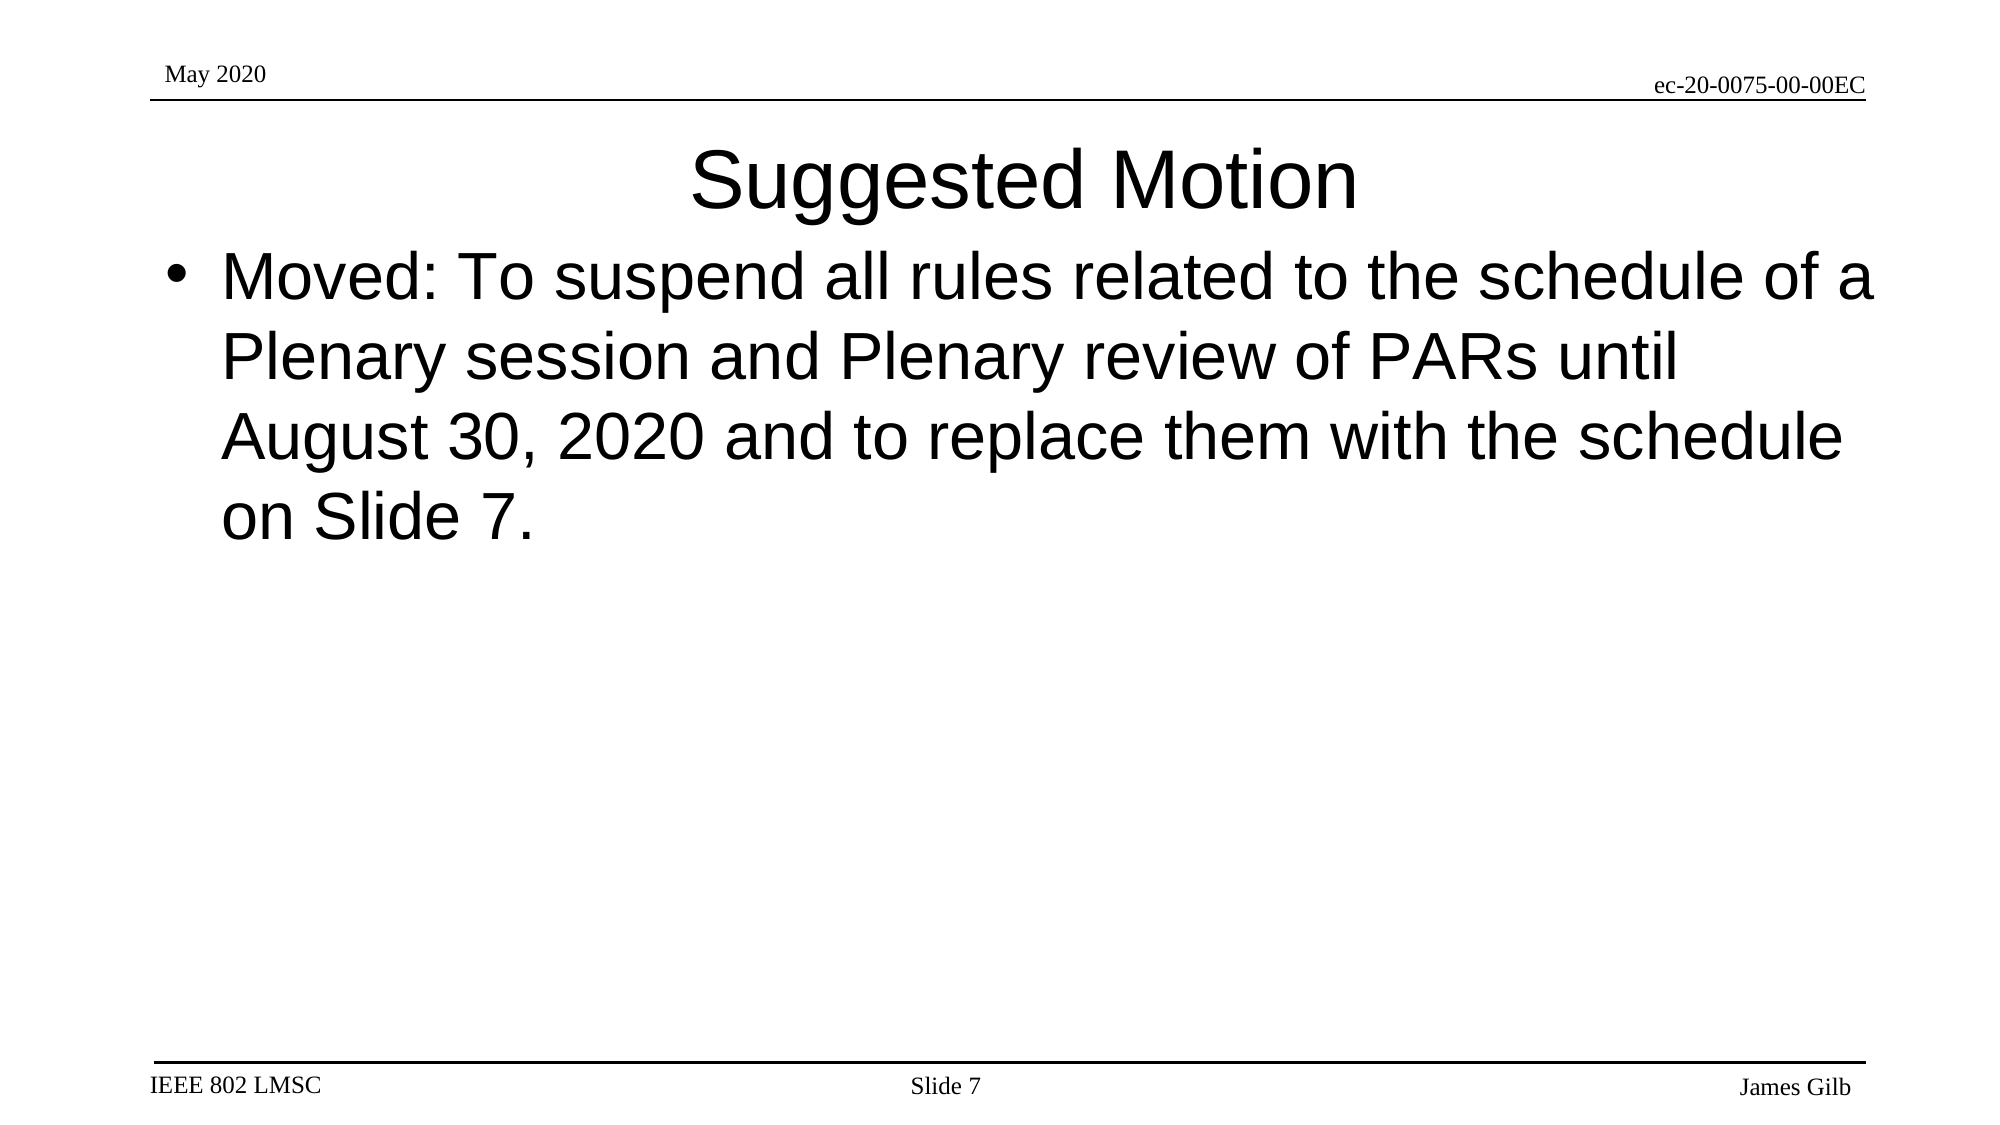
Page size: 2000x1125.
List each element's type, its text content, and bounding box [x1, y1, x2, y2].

title Suggested Motion [149, 112, 1900, 224]
list Moved: To suspend all rules related to the schedule of a Plenary session and Plenary review of PARs until August 30, 2020 and to replace them with the schedule on Slide 7. [149, 224, 1900, 1036]
